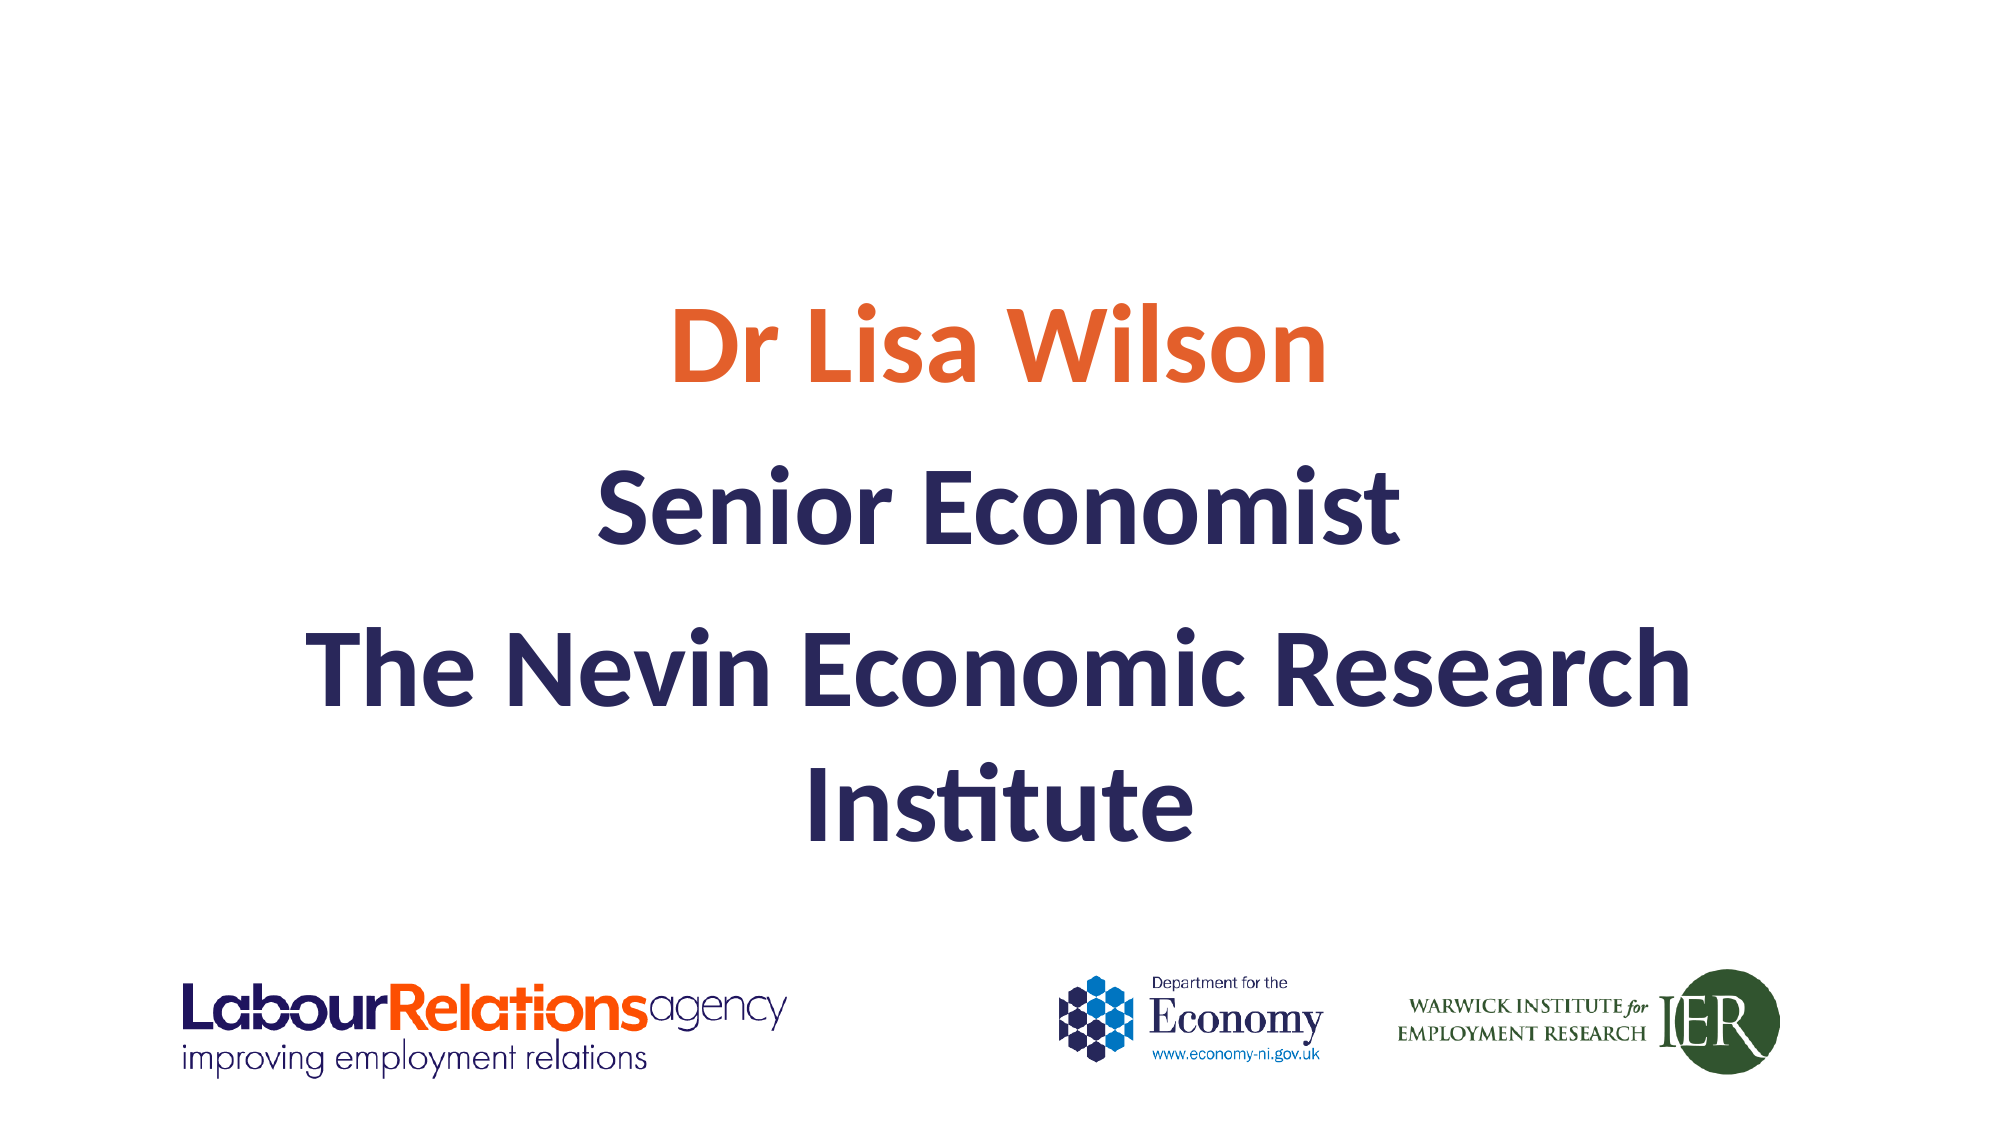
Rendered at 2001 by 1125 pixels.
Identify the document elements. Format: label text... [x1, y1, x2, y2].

picture [118, 1005, 1844, 1125]
text_box Dr Lisa Wilson Senior Economist The Nevin Economic Research Institute [99, 262, 1900, 1005]
